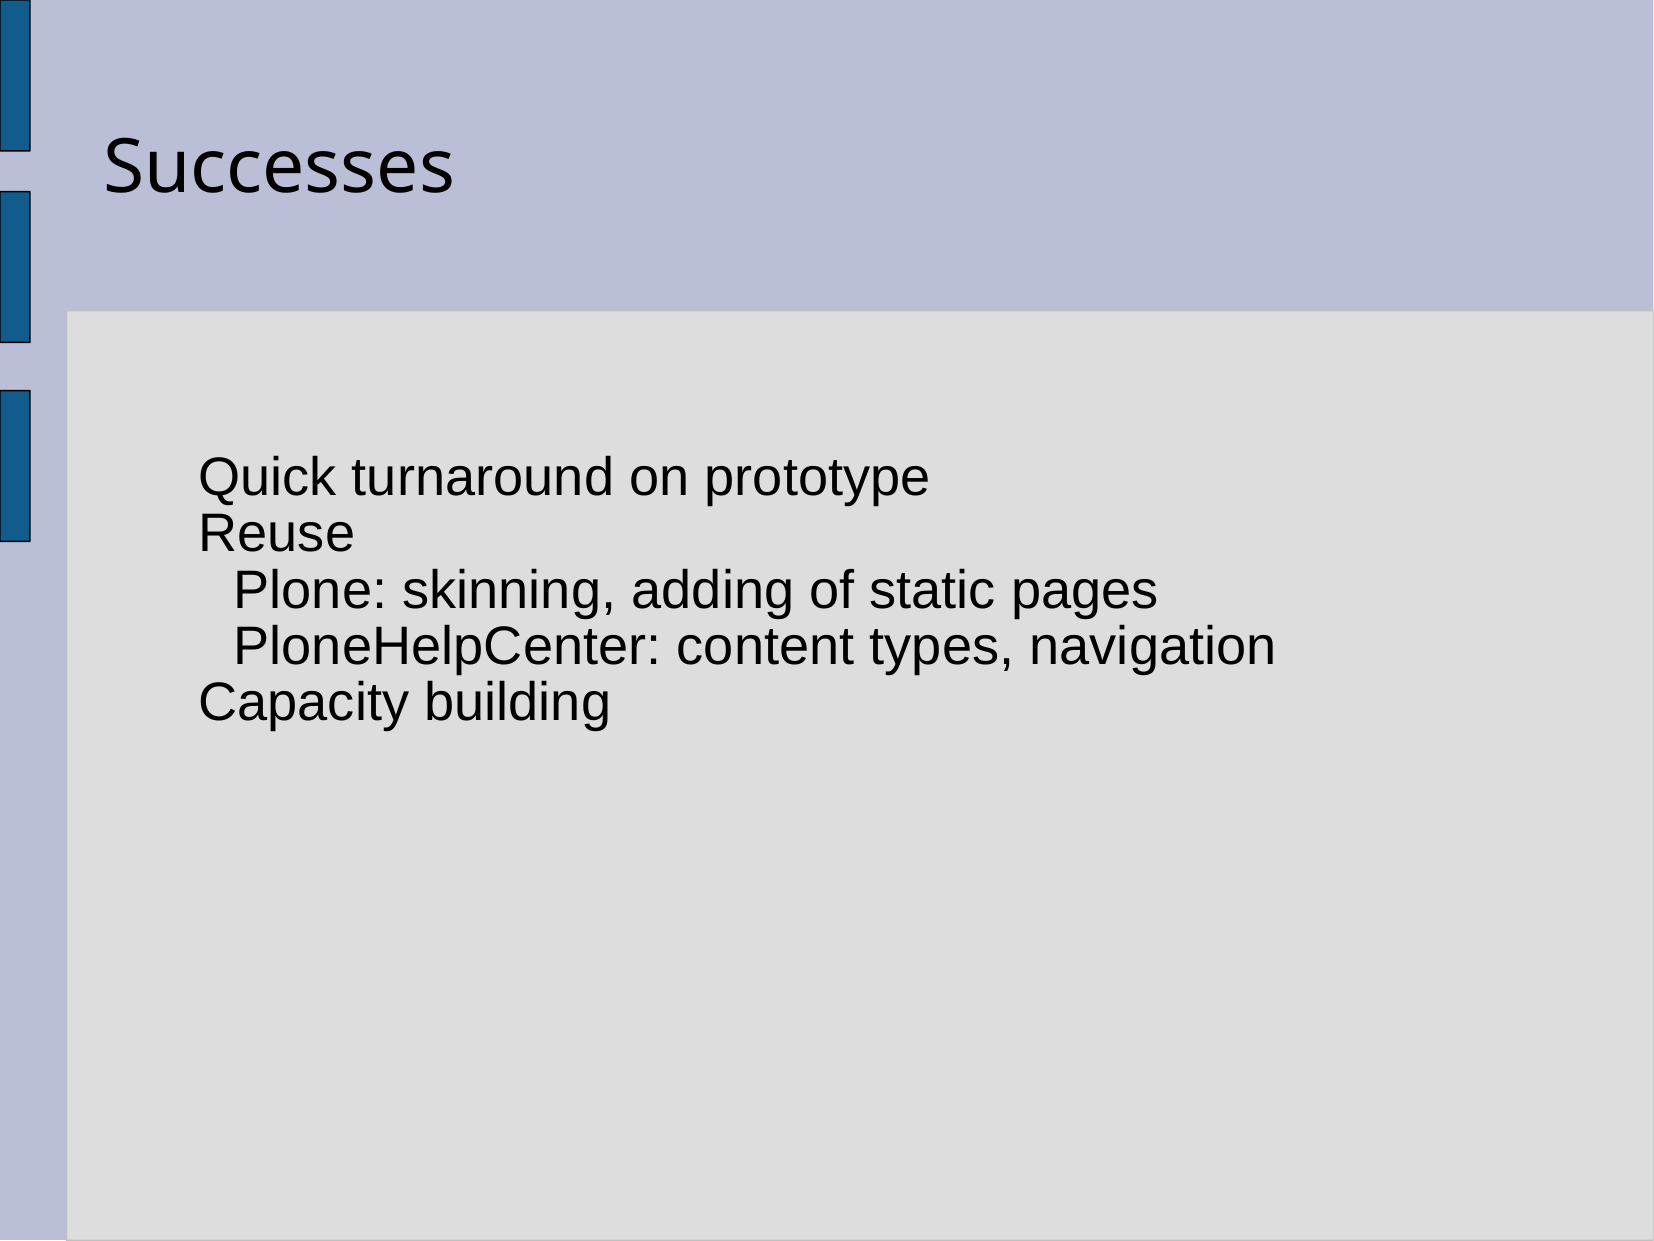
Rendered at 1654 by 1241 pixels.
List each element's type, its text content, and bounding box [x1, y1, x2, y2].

text_box Quick turnaround on prototype Reuse Plone: skinning, adding of static pages PloneHelpCenter: content types, navigation Capacity building [147, 443, 1534, 973]
text_box Successes [88, 86, 1595, 207]
